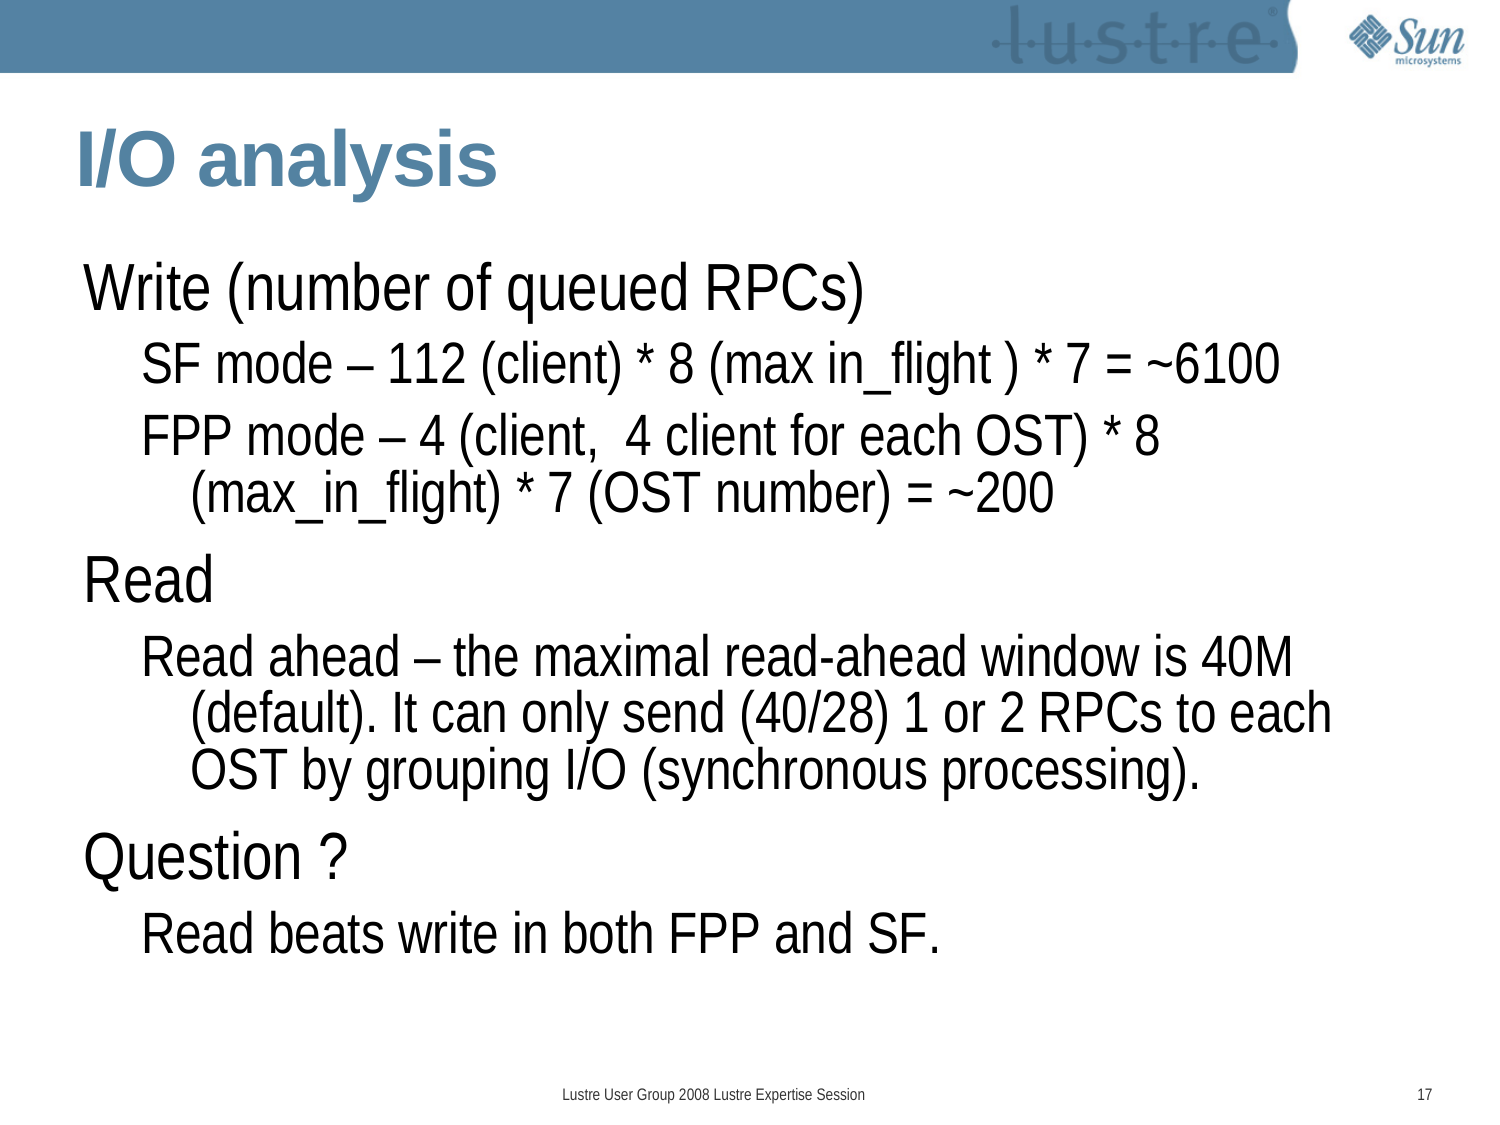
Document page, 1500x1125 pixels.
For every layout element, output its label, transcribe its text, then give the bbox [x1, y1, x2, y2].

list Write (number of queued RPCs) SF mode – 112 (client) * 8 (max in_flight ) * 7 = ~6100 FPP mode – 4 (client, 4 client for each OST) * 8 (max_in_flight) * 7 (OST number) = ~200 Read Read ahead – the maximal read-ahead window is 40M (default). It can only send (40/28) 1 or 2 RPCs to each OST by grouping I/O (synchronous processing). Question ? Read beats write in both FPP and SF. [64, 258, 1401, 1062]
picture [0, 0, 1500, 91]
title I/O analysis [75, 123, 1437, 227]
